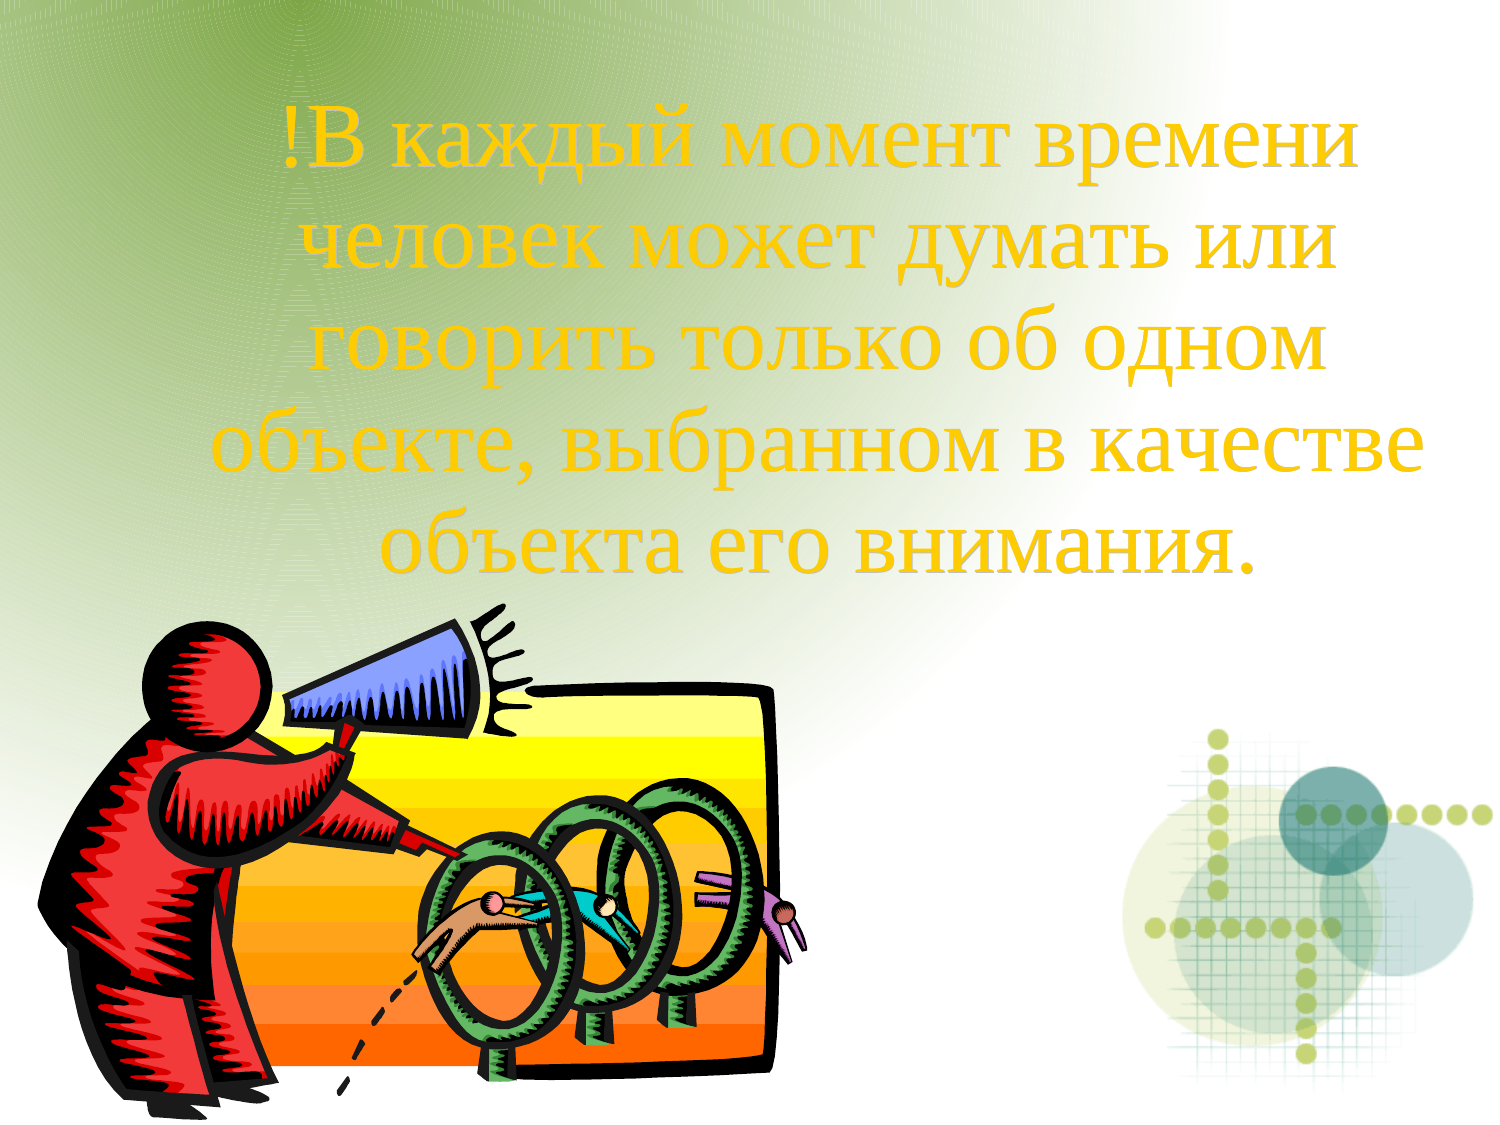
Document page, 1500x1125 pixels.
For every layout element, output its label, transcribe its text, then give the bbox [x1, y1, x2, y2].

title !В каждый момент времени человек может думать или говорить только об одном объекте, выбранном в качестве объекта его внимания. [174, 24, 1463, 600]
picture [37, 598, 813, 1125]
picture [1110, 718, 1500, 1098]
